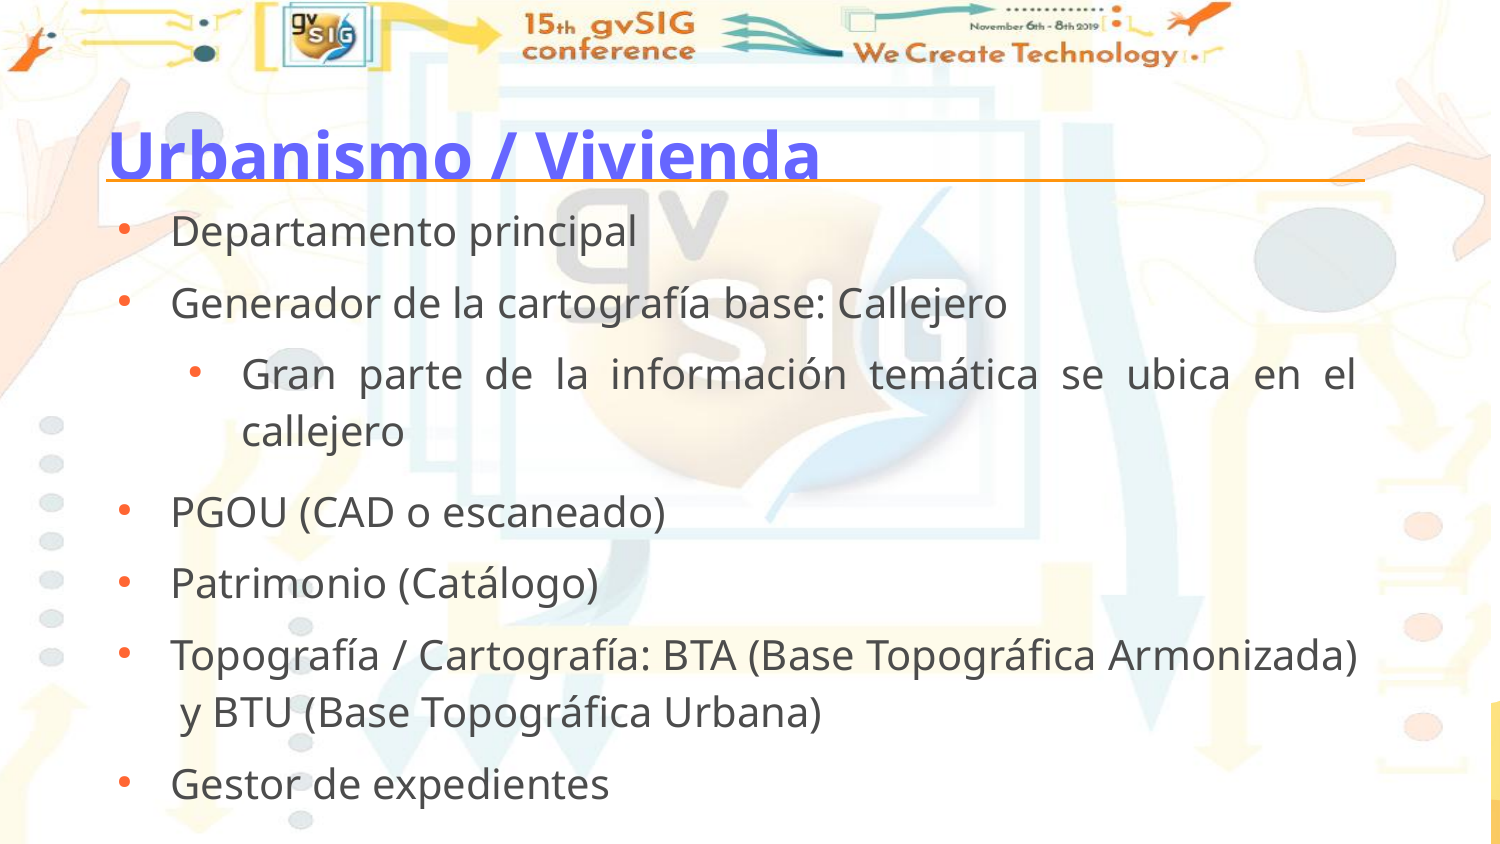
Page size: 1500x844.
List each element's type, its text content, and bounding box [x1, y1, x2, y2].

title Urbanismo / Vivienda [106, 115, 1457, 193]
picture [0, 0, 1500, 844]
list Departamento principal Generador de la cartografía base: Callejero Gran parte de la información temática se ubica en el callejero PGOU (CAD o escaneado) Patrimonio (Catálogo) Topografía / Cartografía: BTA (Base Topográfica Armonizada) y BTU (Base Topográfica Urbana) Gestor de expedientes [99, 129, 1359, 844]
